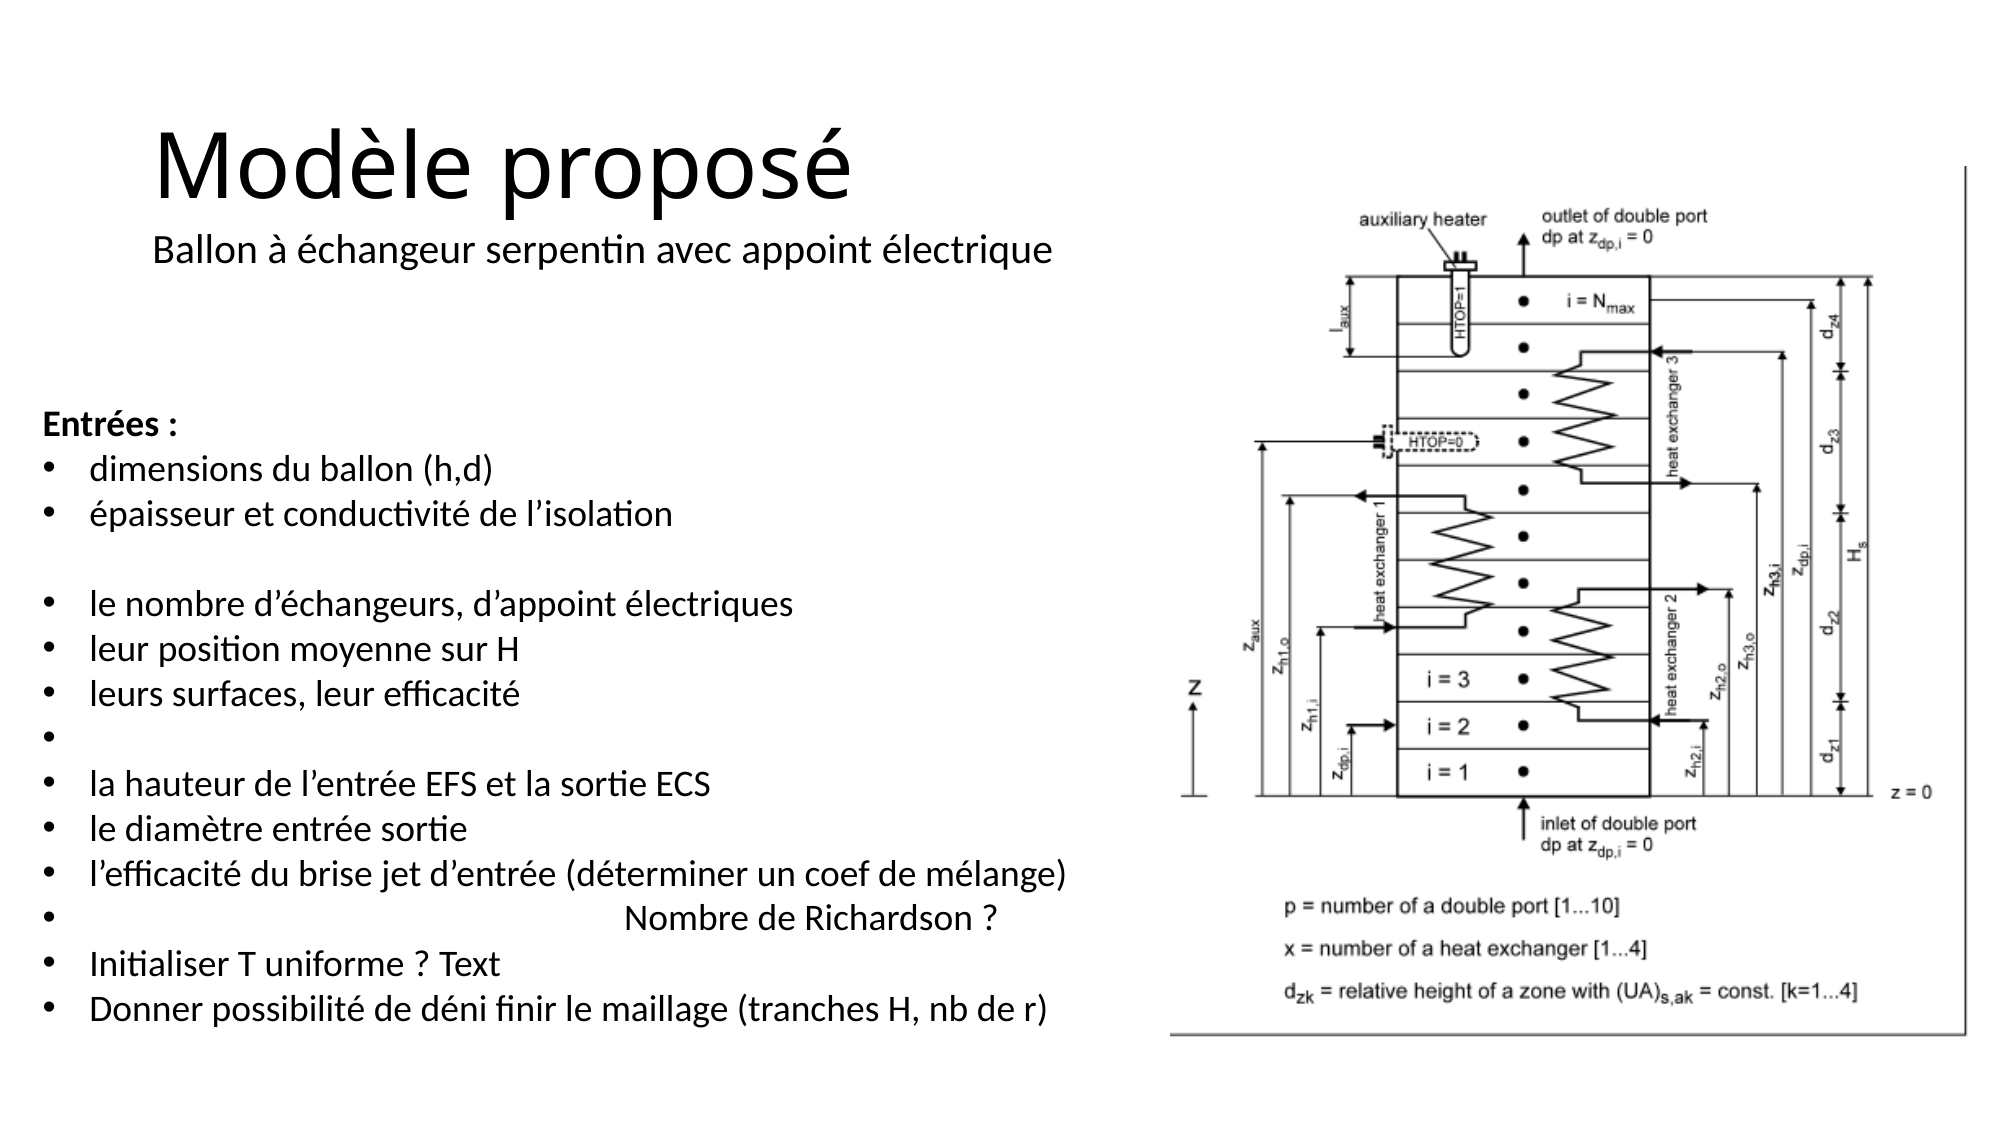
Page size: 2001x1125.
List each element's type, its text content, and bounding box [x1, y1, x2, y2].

text_box Entrées : dimensions du ballon (h,d) épaisseur et conductivité de l’isolation le nombre d’échangeurs, d’appoint électriques leur position moyenne sur H leurs surfaces, leur efficacité la hauteur de l’entrée EFS et la sortie ECS le diamètre entrée sortie l’efficacité du brise jet d’entrée (déterminer un coef de mélange) Initialiser T uniforme ? Text Donner possibilité de déni finir le maillage (tranches H, nb de r) [27, 391, 1096, 1043]
text_box Ballon à échangeur serpentin avec appoint électrique [137, 214, 1096, 281]
title Modèle proposé [137, 59, 1863, 278]
picture [1170, 166, 1973, 1043]
text_box Nombre de Richardson ? [609, 885, 1045, 946]
